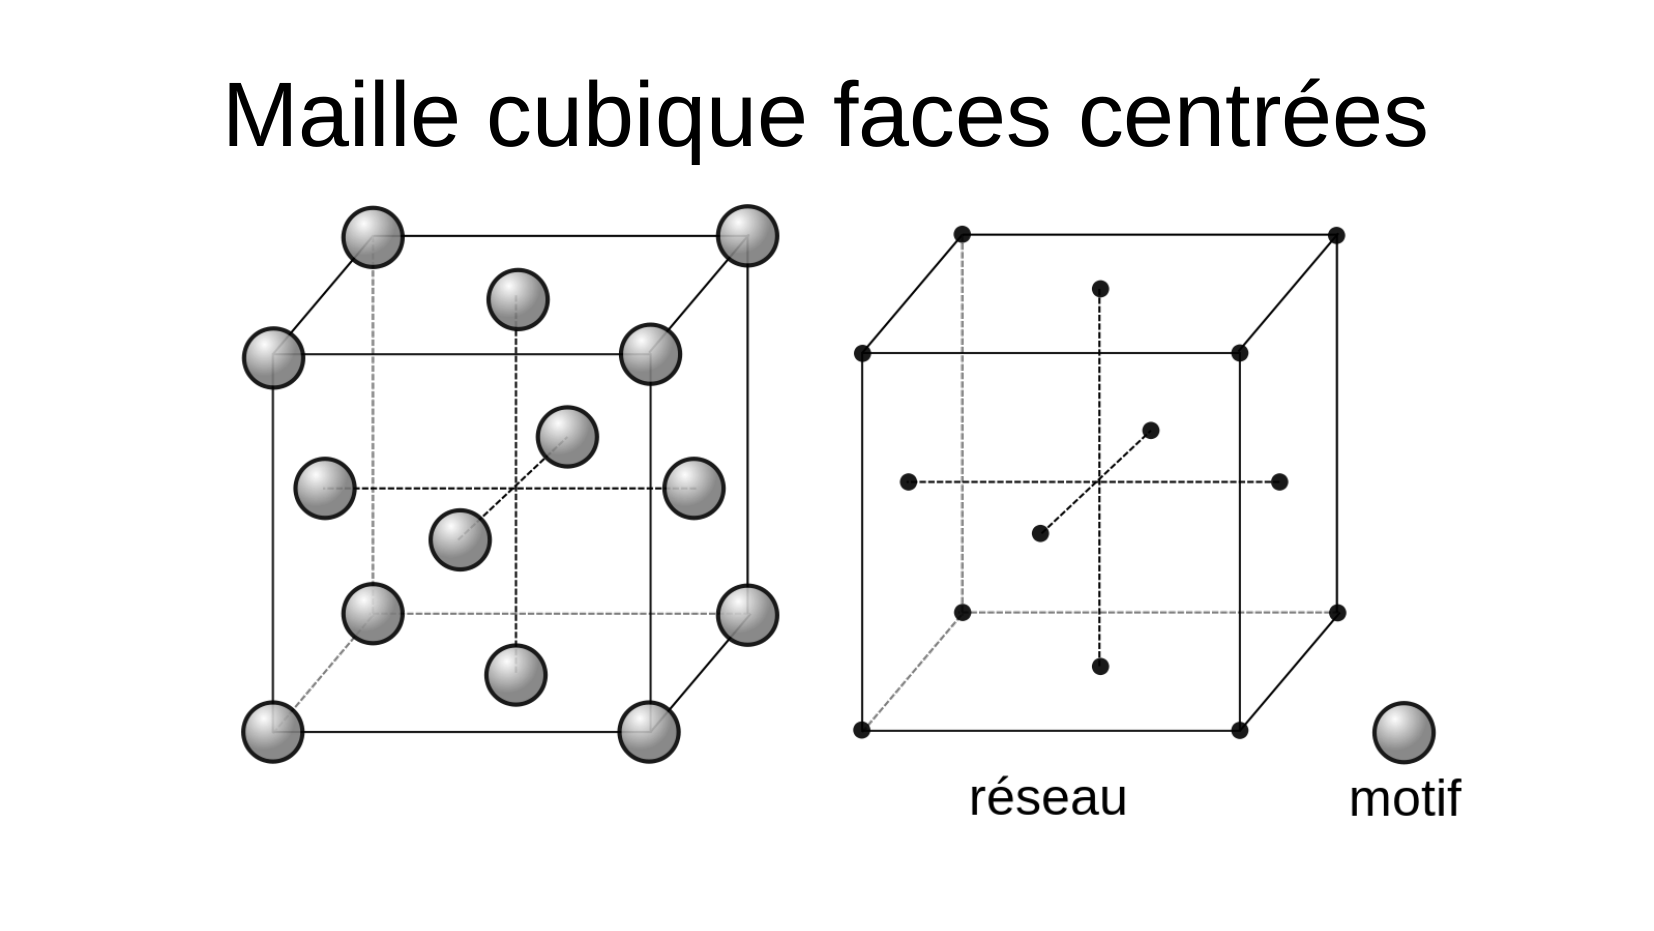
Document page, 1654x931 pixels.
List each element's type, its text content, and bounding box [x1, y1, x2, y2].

picture [235, 204, 1477, 851]
title Maille cubique faces centrées [82, 37, 1571, 193]
